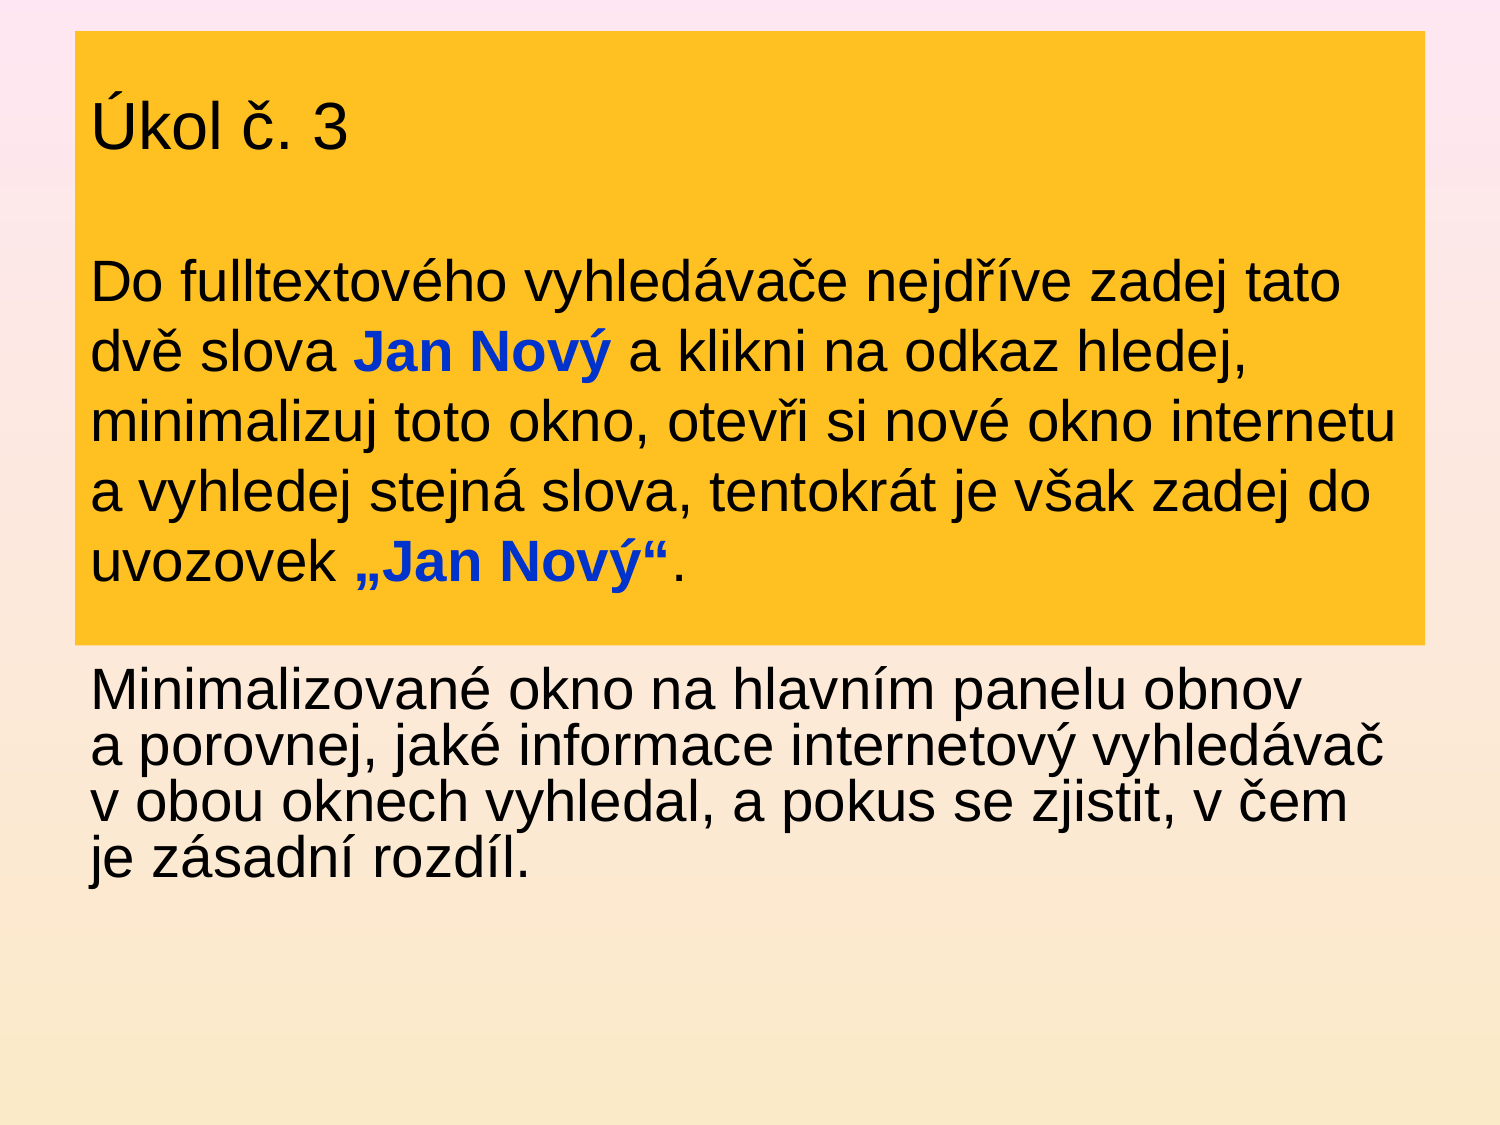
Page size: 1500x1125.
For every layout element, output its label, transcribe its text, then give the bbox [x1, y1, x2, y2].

list Minimalizované okno na hlavním panelu obnov a porovnej, jaké informace internetový vyhledávač v obou oknech vyhledal, a pokus se zjistit, v čem je zásadní rozdíl. [75, 656, 1426, 1000]
title Úkol č. 3 Do fulltextového vyhledávače nejdříve zadej tato dvě slova Jan Nový a klikni na odkaz hledej, minimalizuj toto okno, otevři si nové okno internetu a vyhledej stejná slova, tentokrát je však zadej do uvozovek „Jan Nový“. [75, 31, 1426, 646]
